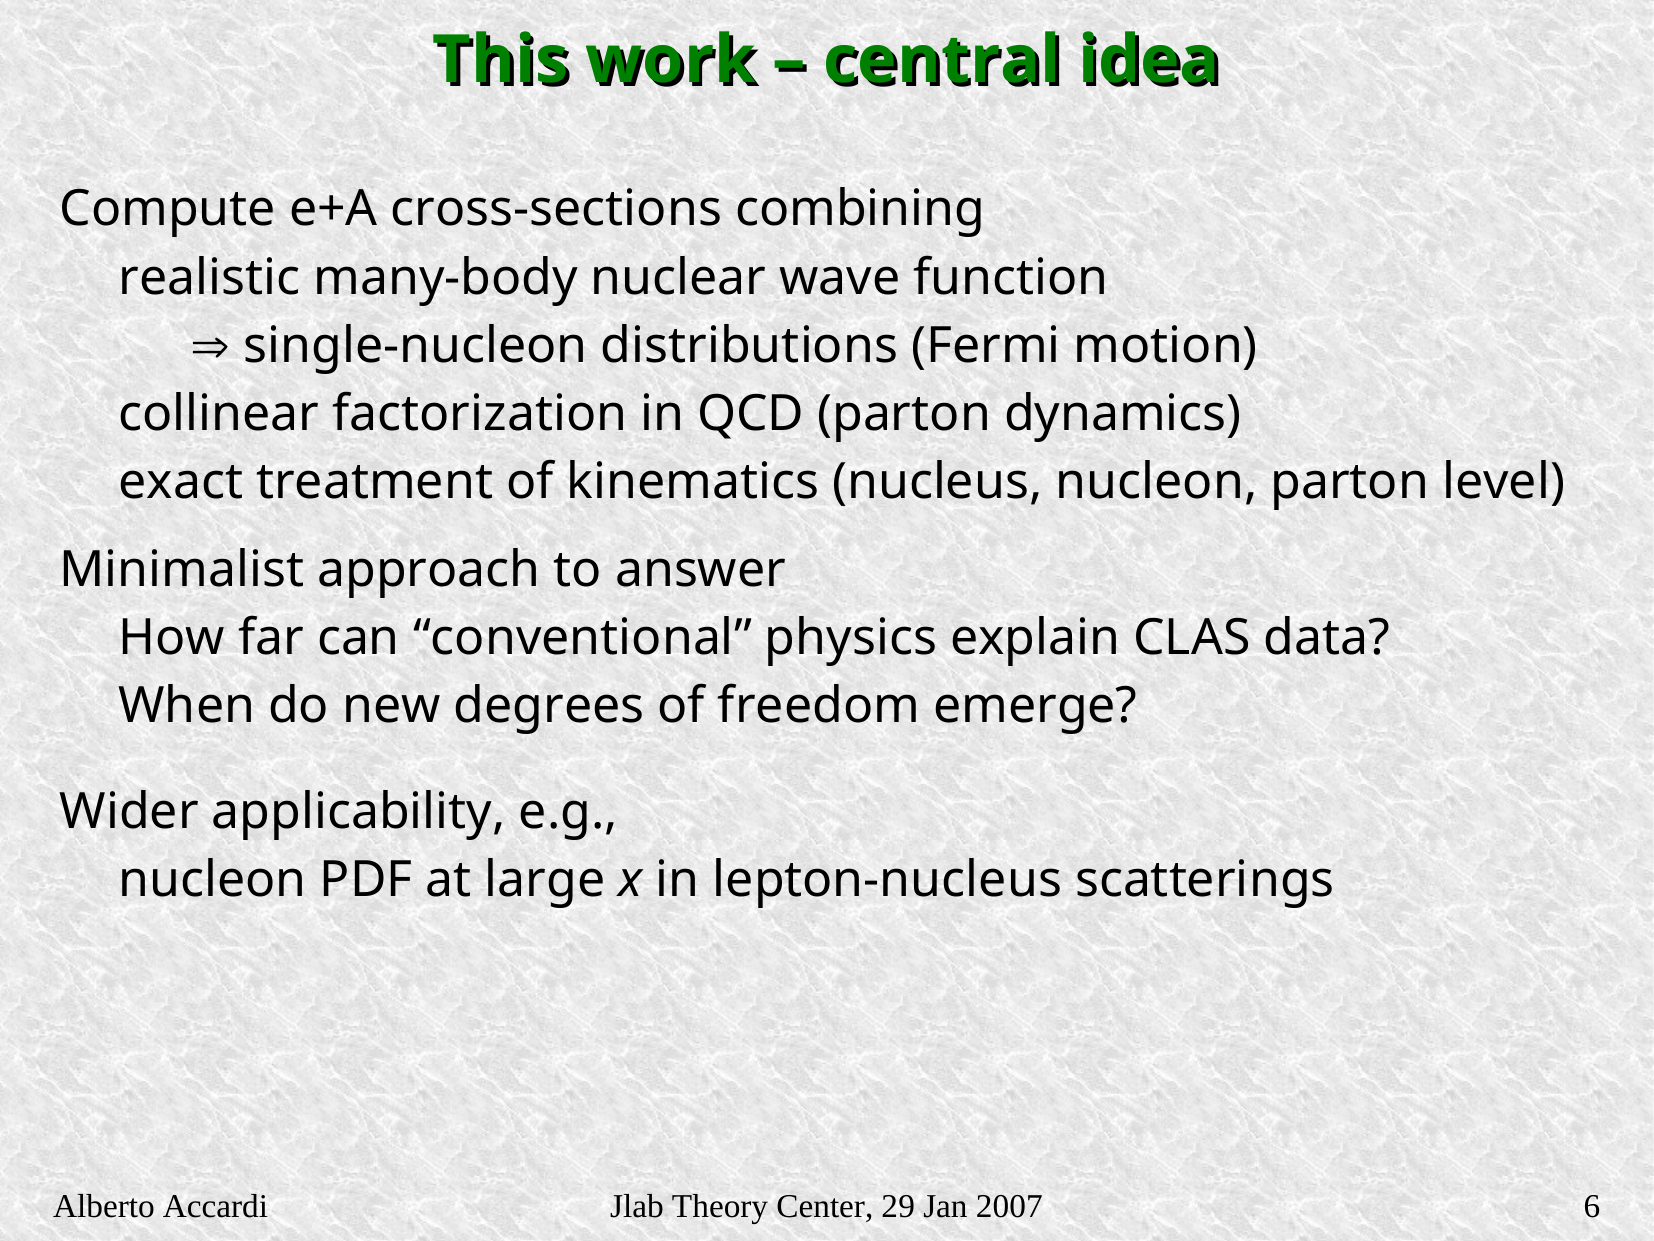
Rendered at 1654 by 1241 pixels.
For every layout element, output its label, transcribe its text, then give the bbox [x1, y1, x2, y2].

text_box Minimalist approach to answer How far can “conventional” physics explain CLAS data? When do new degrees of freedom emerge? [44, 525, 1634, 721]
text_box This work – central idea [29, 4, 1624, 132]
picture [0, 0, 1654, 1241]
text_box Wider applicability, e.g., nucleon PDF at large x in lepton-nucleus scatterings [44, 767, 1634, 904]
text_box Compute e+A cross-sections combining realistic many-body nuclear wave function  single-nucleon distributions (Fermi motion) collinear factorization in QCD (parton dynamics) exact treatment of kinematics (nucleus, nucleon, parton level) [44, 164, 1634, 486]
